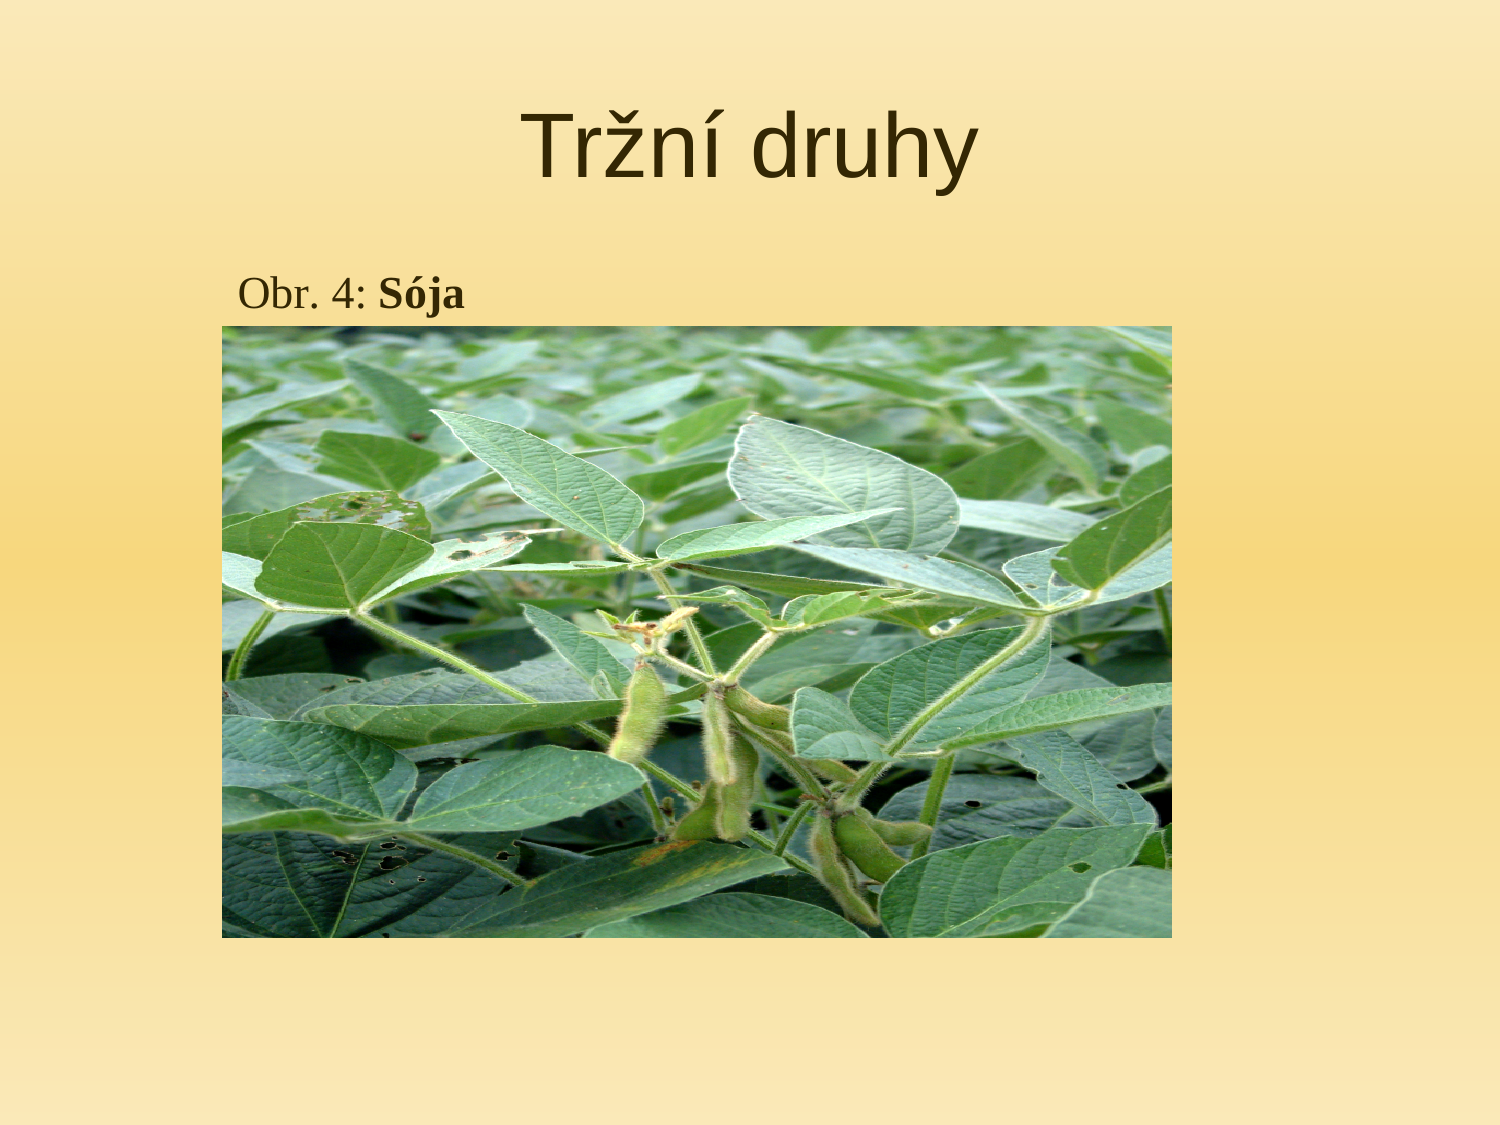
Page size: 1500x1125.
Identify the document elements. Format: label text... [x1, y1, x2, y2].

text_box [222, 326, 1172, 938]
text_box Obr. 4: Sója [222, 255, 493, 326]
title Tržní druhy [112, 46, 1388, 235]
